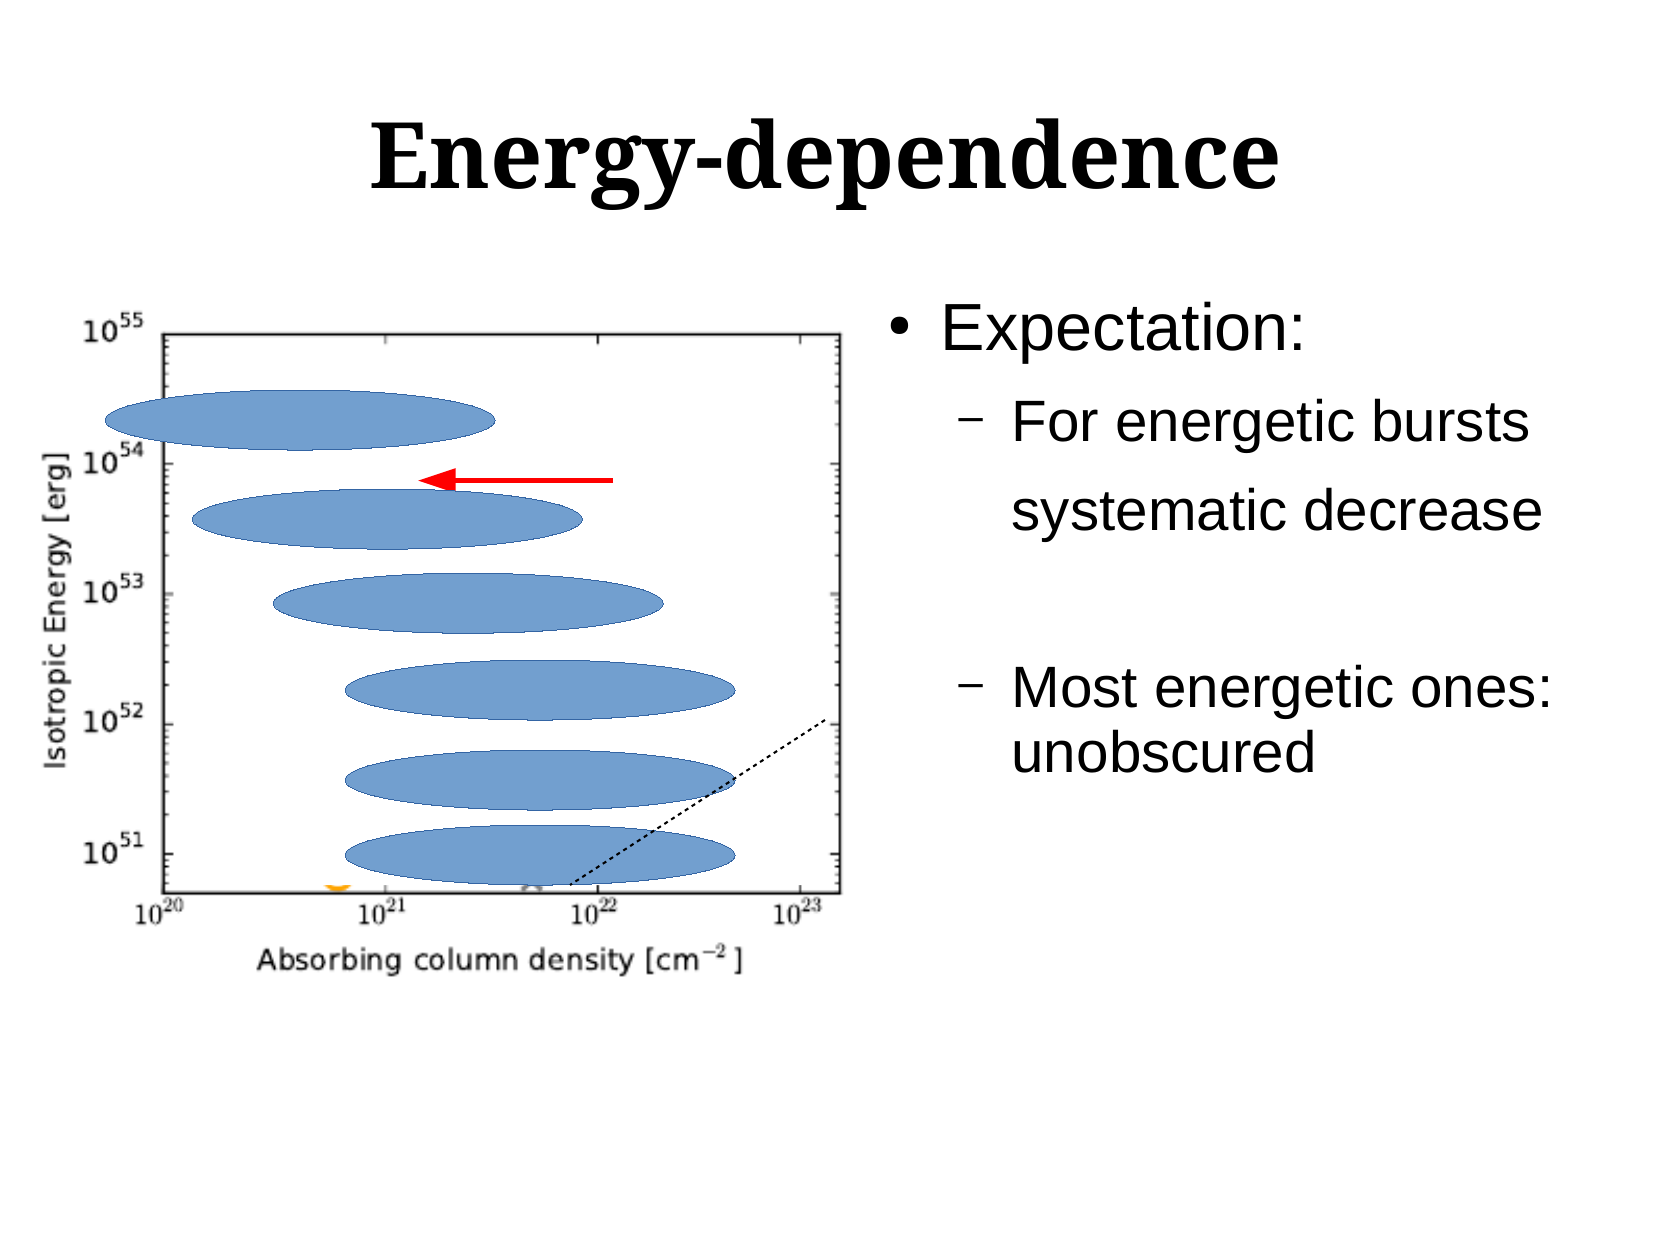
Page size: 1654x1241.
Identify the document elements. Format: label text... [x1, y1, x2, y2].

title Energy-dependence [82, 49, 1571, 257]
text_box [105, 360, 826, 886]
list Expectation: For energetic bursts systematic decrease Most energetic ones: unobscured [870, 290, 1621, 1156]
picture [7, 288, 856, 1010]
